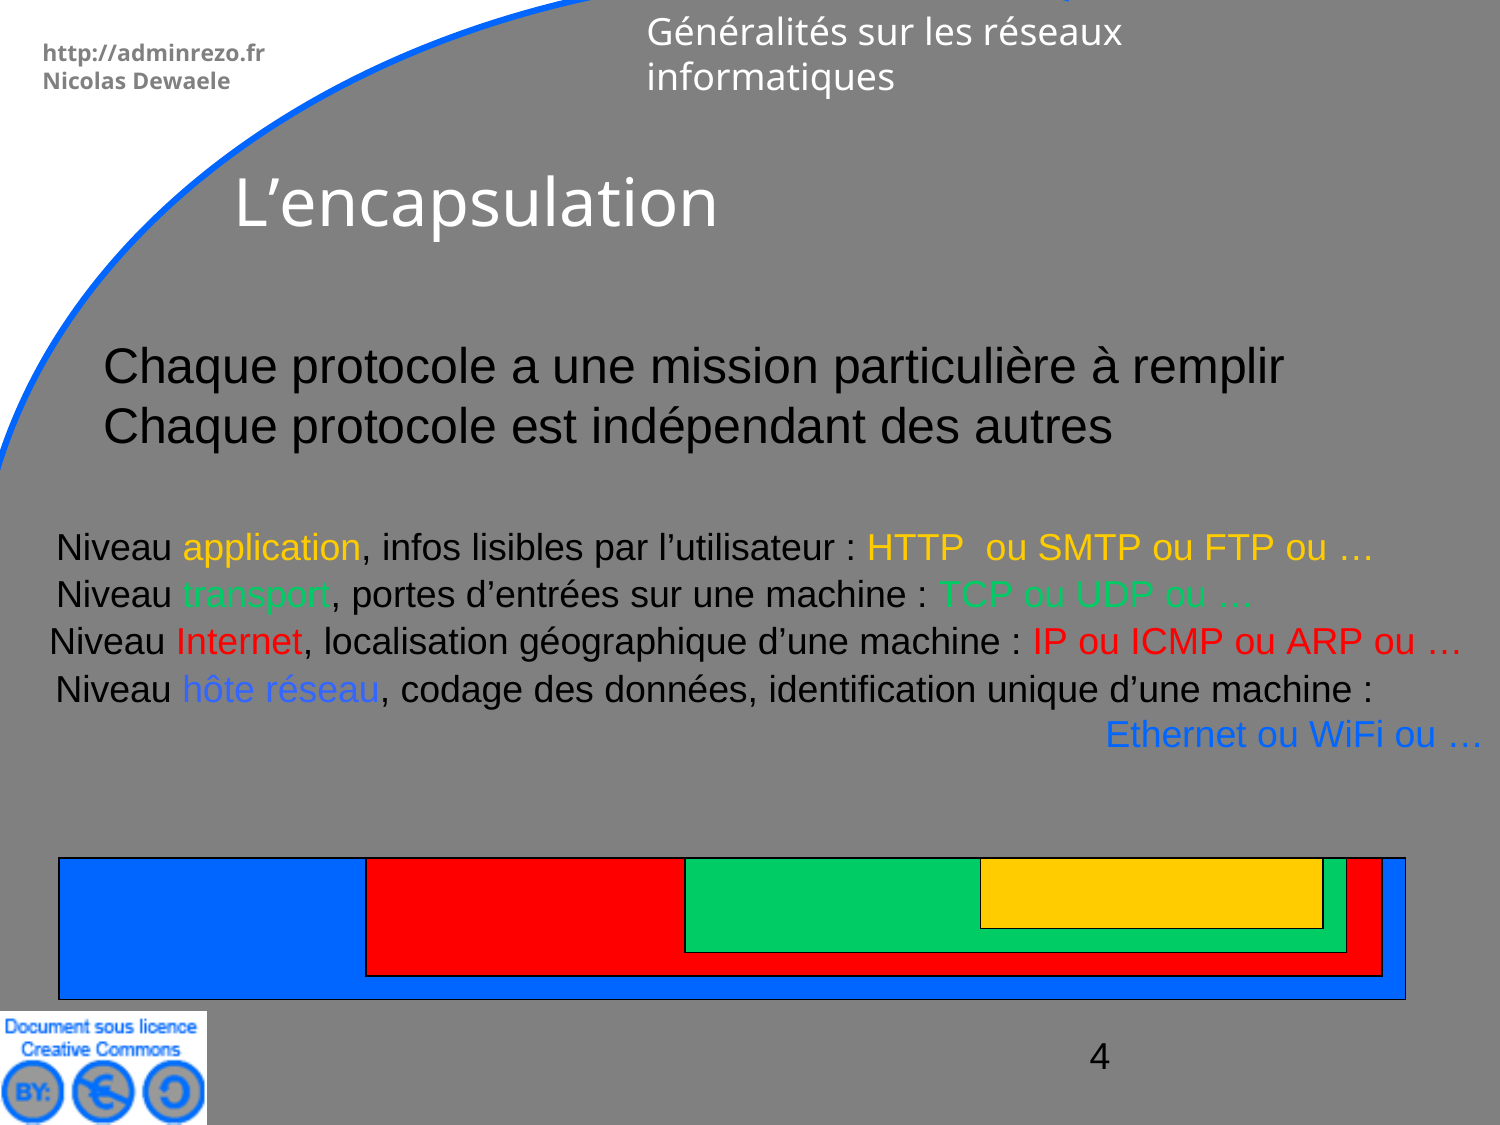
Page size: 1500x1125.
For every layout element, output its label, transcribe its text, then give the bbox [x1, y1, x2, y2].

text_box Niveau Internet, localisation géographique d’une machine : IP ou ICMP ou ARP ou … [34, 609, 1479, 716]
text_box Niveau transport, portes d’entrées sur une machine : TCP ou UDP ou … [41, 562, 1270, 609]
text_box [58, 857, 1406, 1000]
text_box Chaque protocole a une mission particulière à remplir Chaque protocole est indépendant des autres [88, 326, 1471, 462]
text_box Niveau application, infos lisibles par l’utilisateur : HTTP ou SMTP ou FTP ou … [41, 515, 1391, 609]
picture [0, 1011, 207, 1125]
title L’encapsulation [218, 148, 1500, 251]
text_box Niveau hôte réseau, codage des données, identification unique d’une machine : Ethernet ou WiFi ou … [40, 656, 1500, 808]
